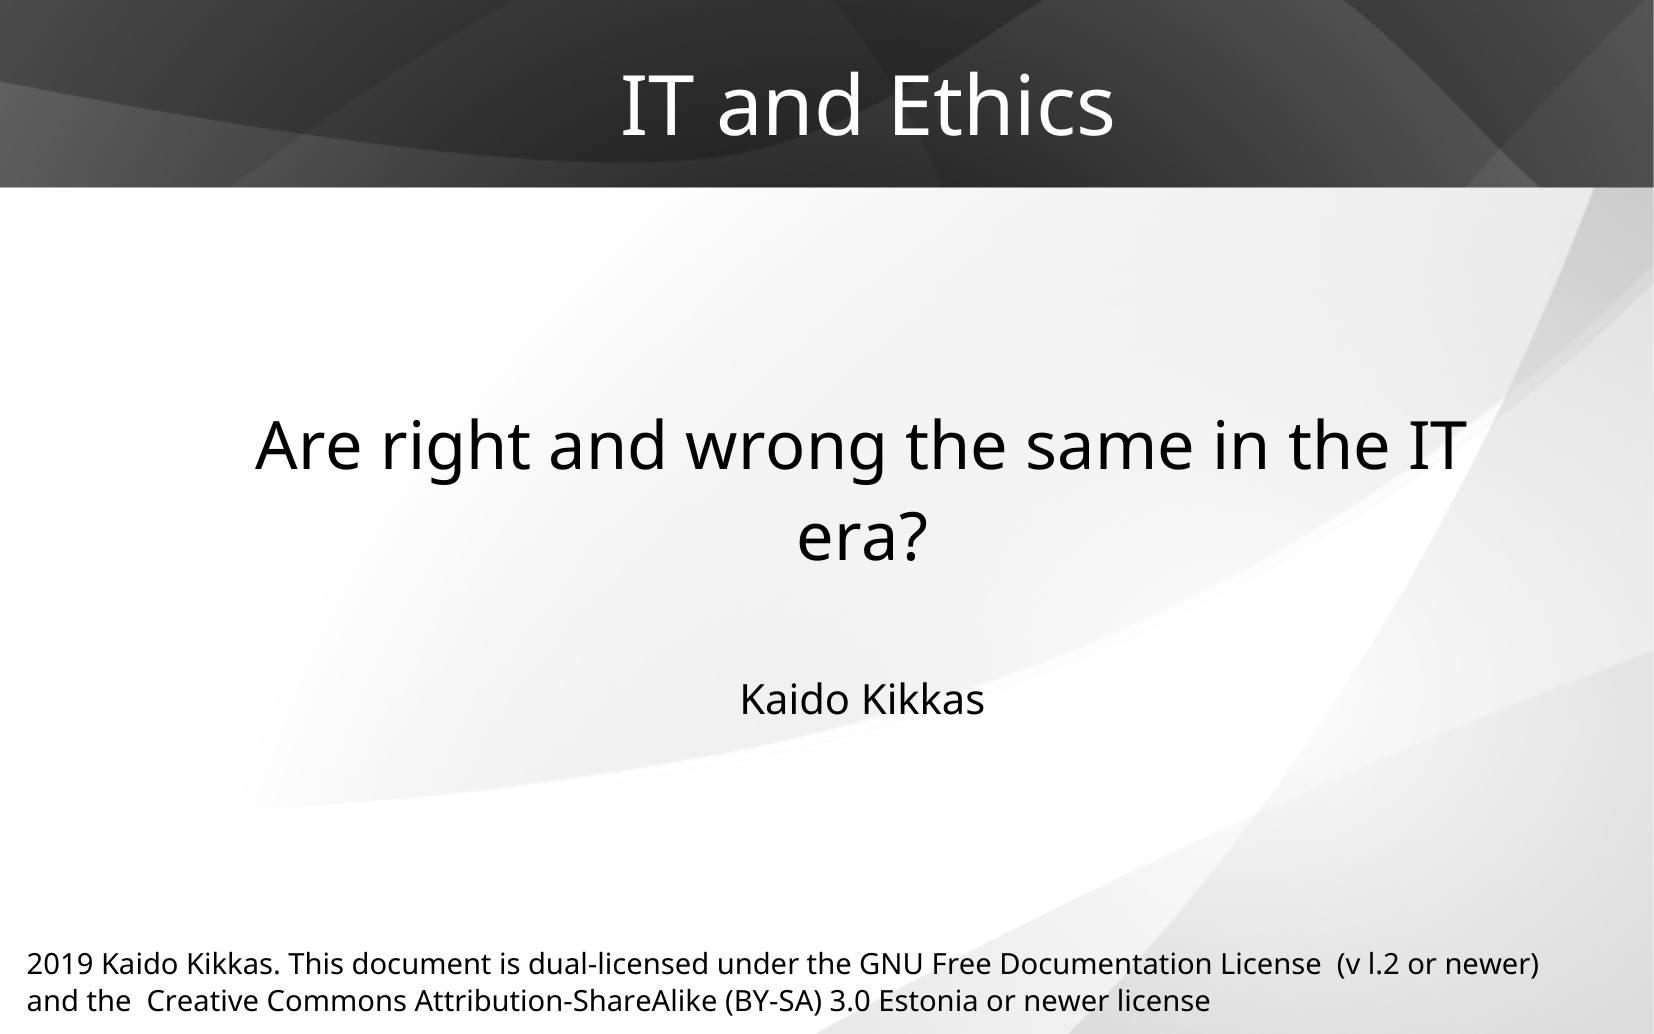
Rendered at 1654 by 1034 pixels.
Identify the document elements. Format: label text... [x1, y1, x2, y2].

picture [0, 0, 1654, 1034]
title IT and Ethics [124, 0, 1613, 208]
text_box 2019 Kaido Kikkas. This document is dual-licensed under the GNU Free Documentation License (v l.2 or newer) and the Creative Commons Attribution-ShareAlike (BY-SA) 3.0 Estonia or newer license [11, 937, 1613, 1028]
subtitle Are right and wrong the same in the IT era? Kaido Kikkas [187, 225, 1538, 901]
